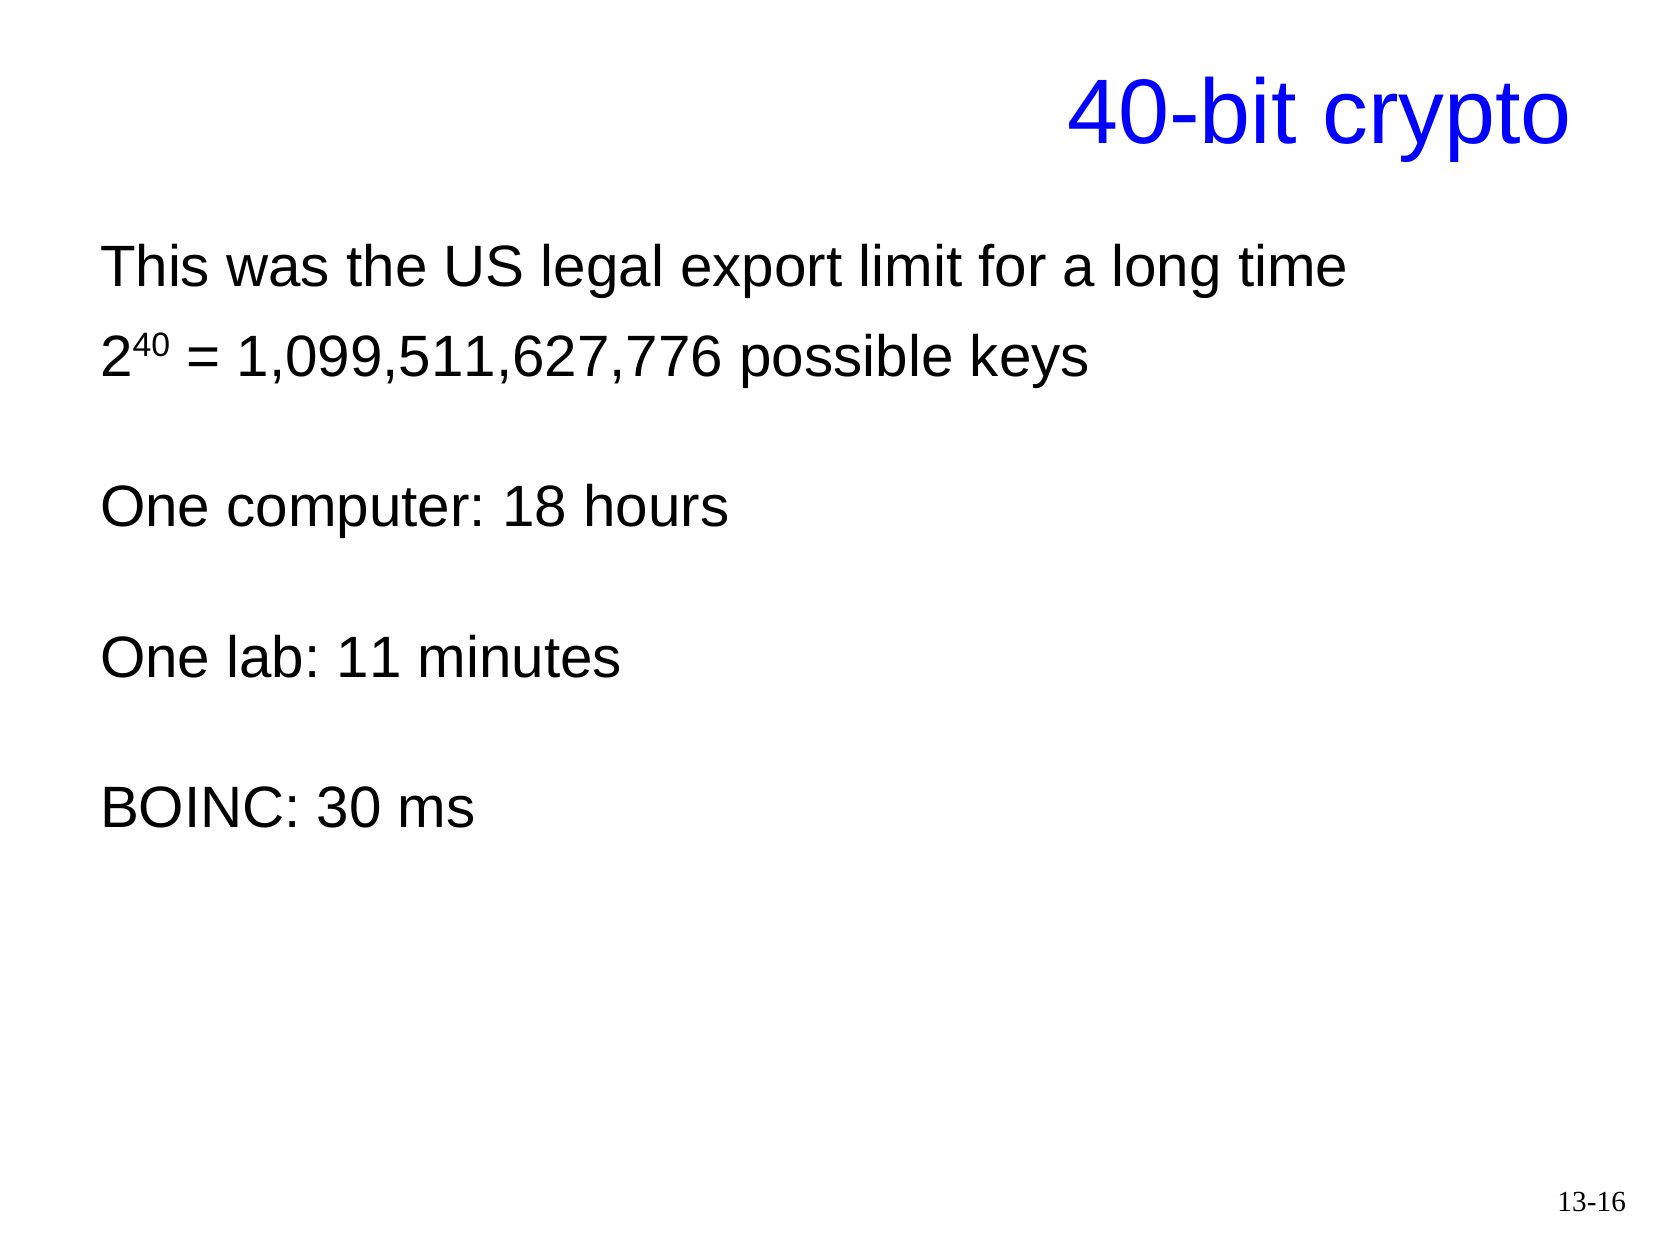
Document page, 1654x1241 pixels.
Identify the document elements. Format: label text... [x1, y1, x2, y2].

list This was the US legal export limit for a long time 240 = 1,099,511,627,776 possible keys One computer: 18 hours One lab: 11 minutes BOINC: 30 ms [82, 237, 1571, 1170]
title 40-bit crypto [84, 11, 1573, 219]
